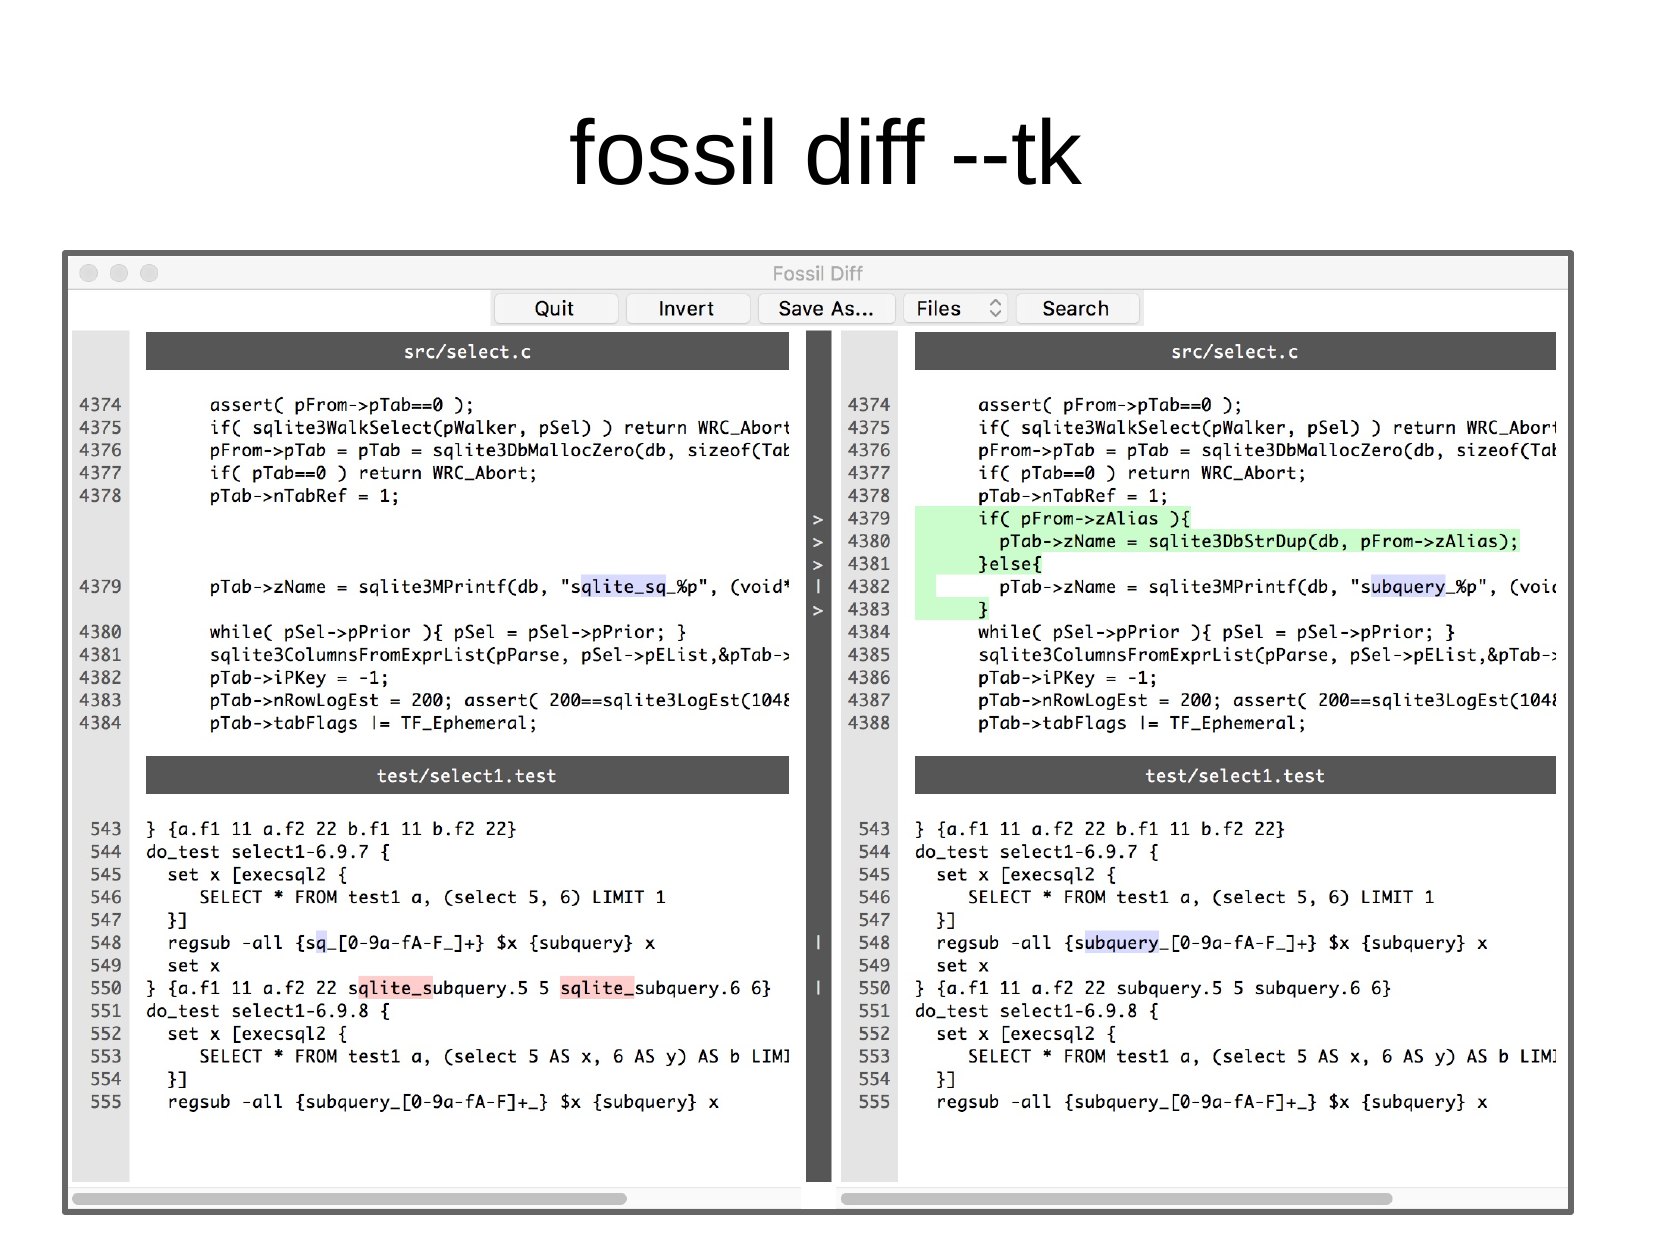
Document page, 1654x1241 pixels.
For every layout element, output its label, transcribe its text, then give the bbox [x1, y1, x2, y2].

picture [67, 256, 1568, 1209]
title fossil diff --tk [82, 49, 1571, 257]
